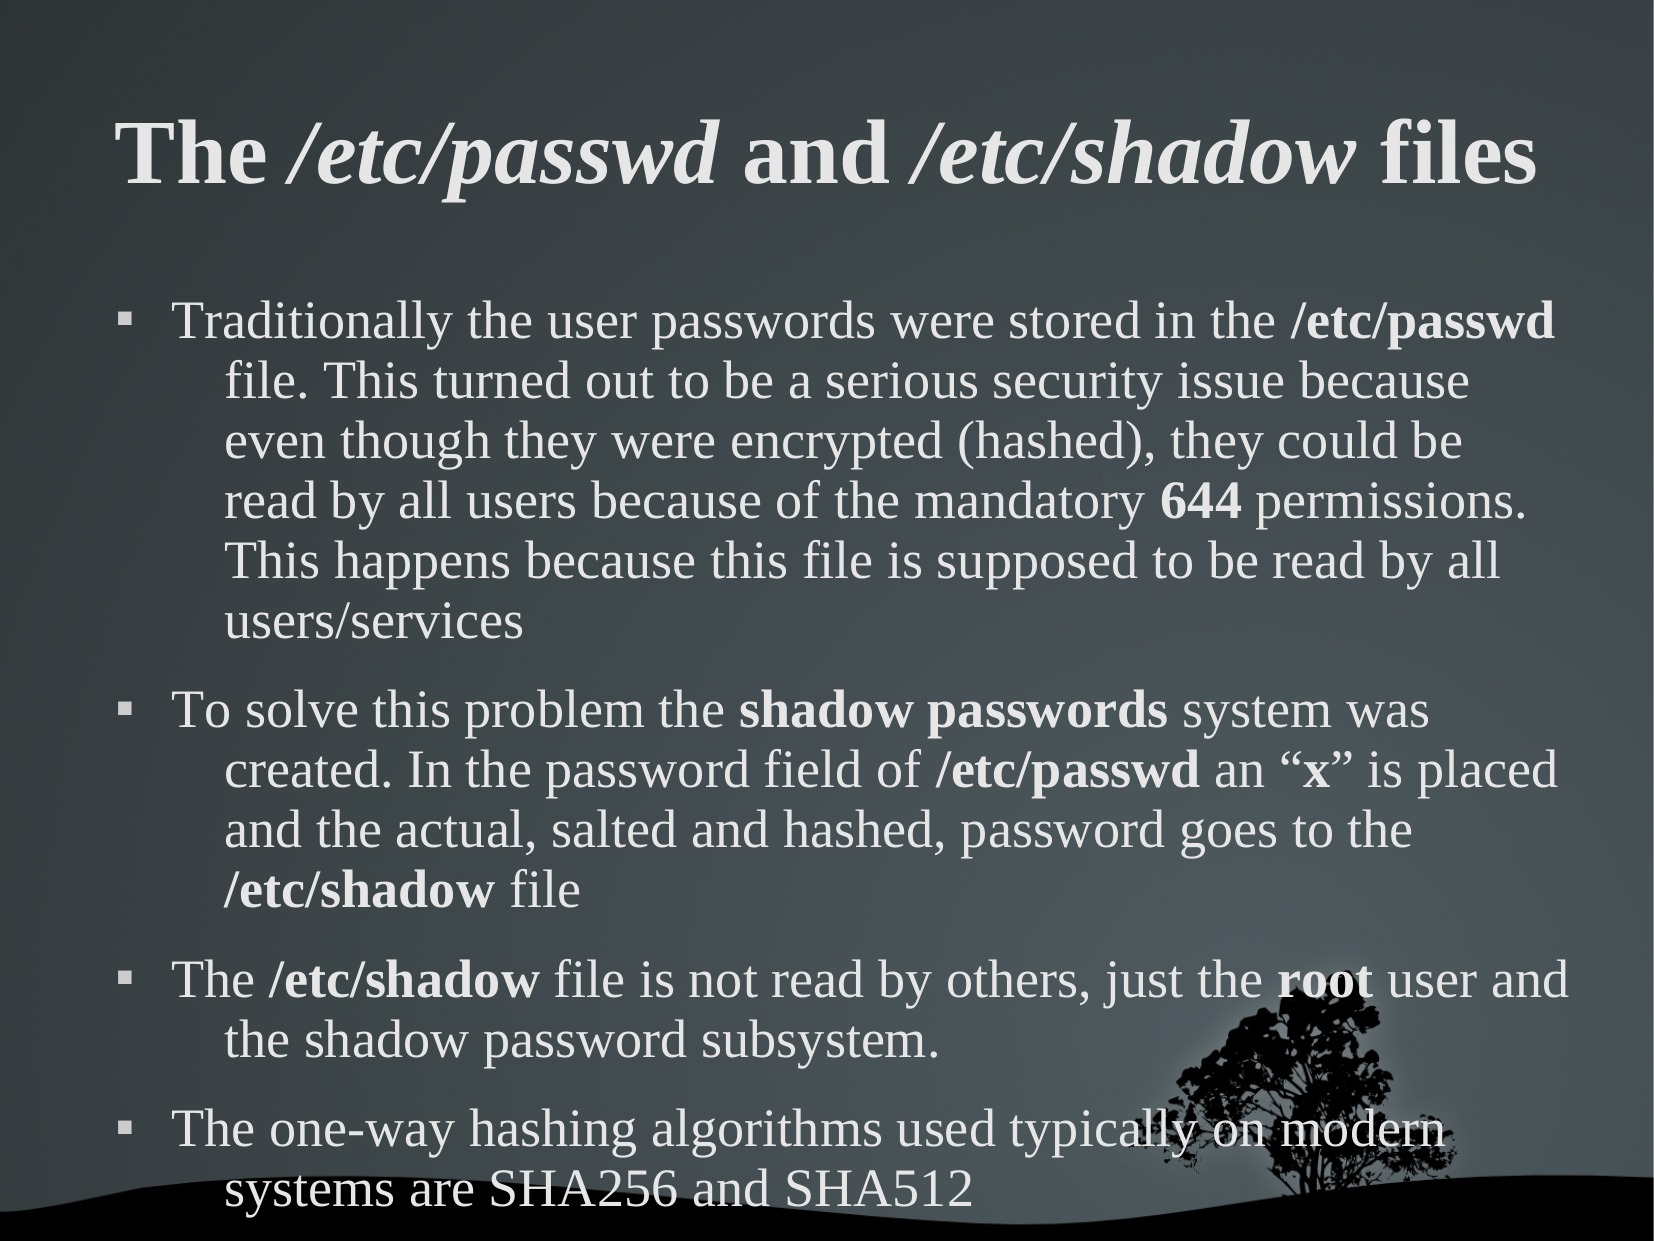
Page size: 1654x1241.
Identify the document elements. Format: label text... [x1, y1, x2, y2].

picture [0, 0, 1654, 1241]
title The /etc/passwd and /etc/shadow files [82, 49, 1571, 257]
list Traditionally the user passwords were stored in the /etc/passwd file. This turned out to be a serious security issue because even though they were encrypted (hashed), they could be read by all users because of the mandatory 644 permissions. This happens because this file is supposed to be read by all users/services To solve this problem the shadow passwords system was created. In the password field of /etc/passwd an “x” is placed and the actual, salted and hashed, password goes to the /etc/shadow file The /etc/shadow file is not read by others, just the root user and the shadow password subsystem. The one-way hashing algorithms used typically on modern systems are SHA256 and SHA512 [82, 290, 1571, 1241]
